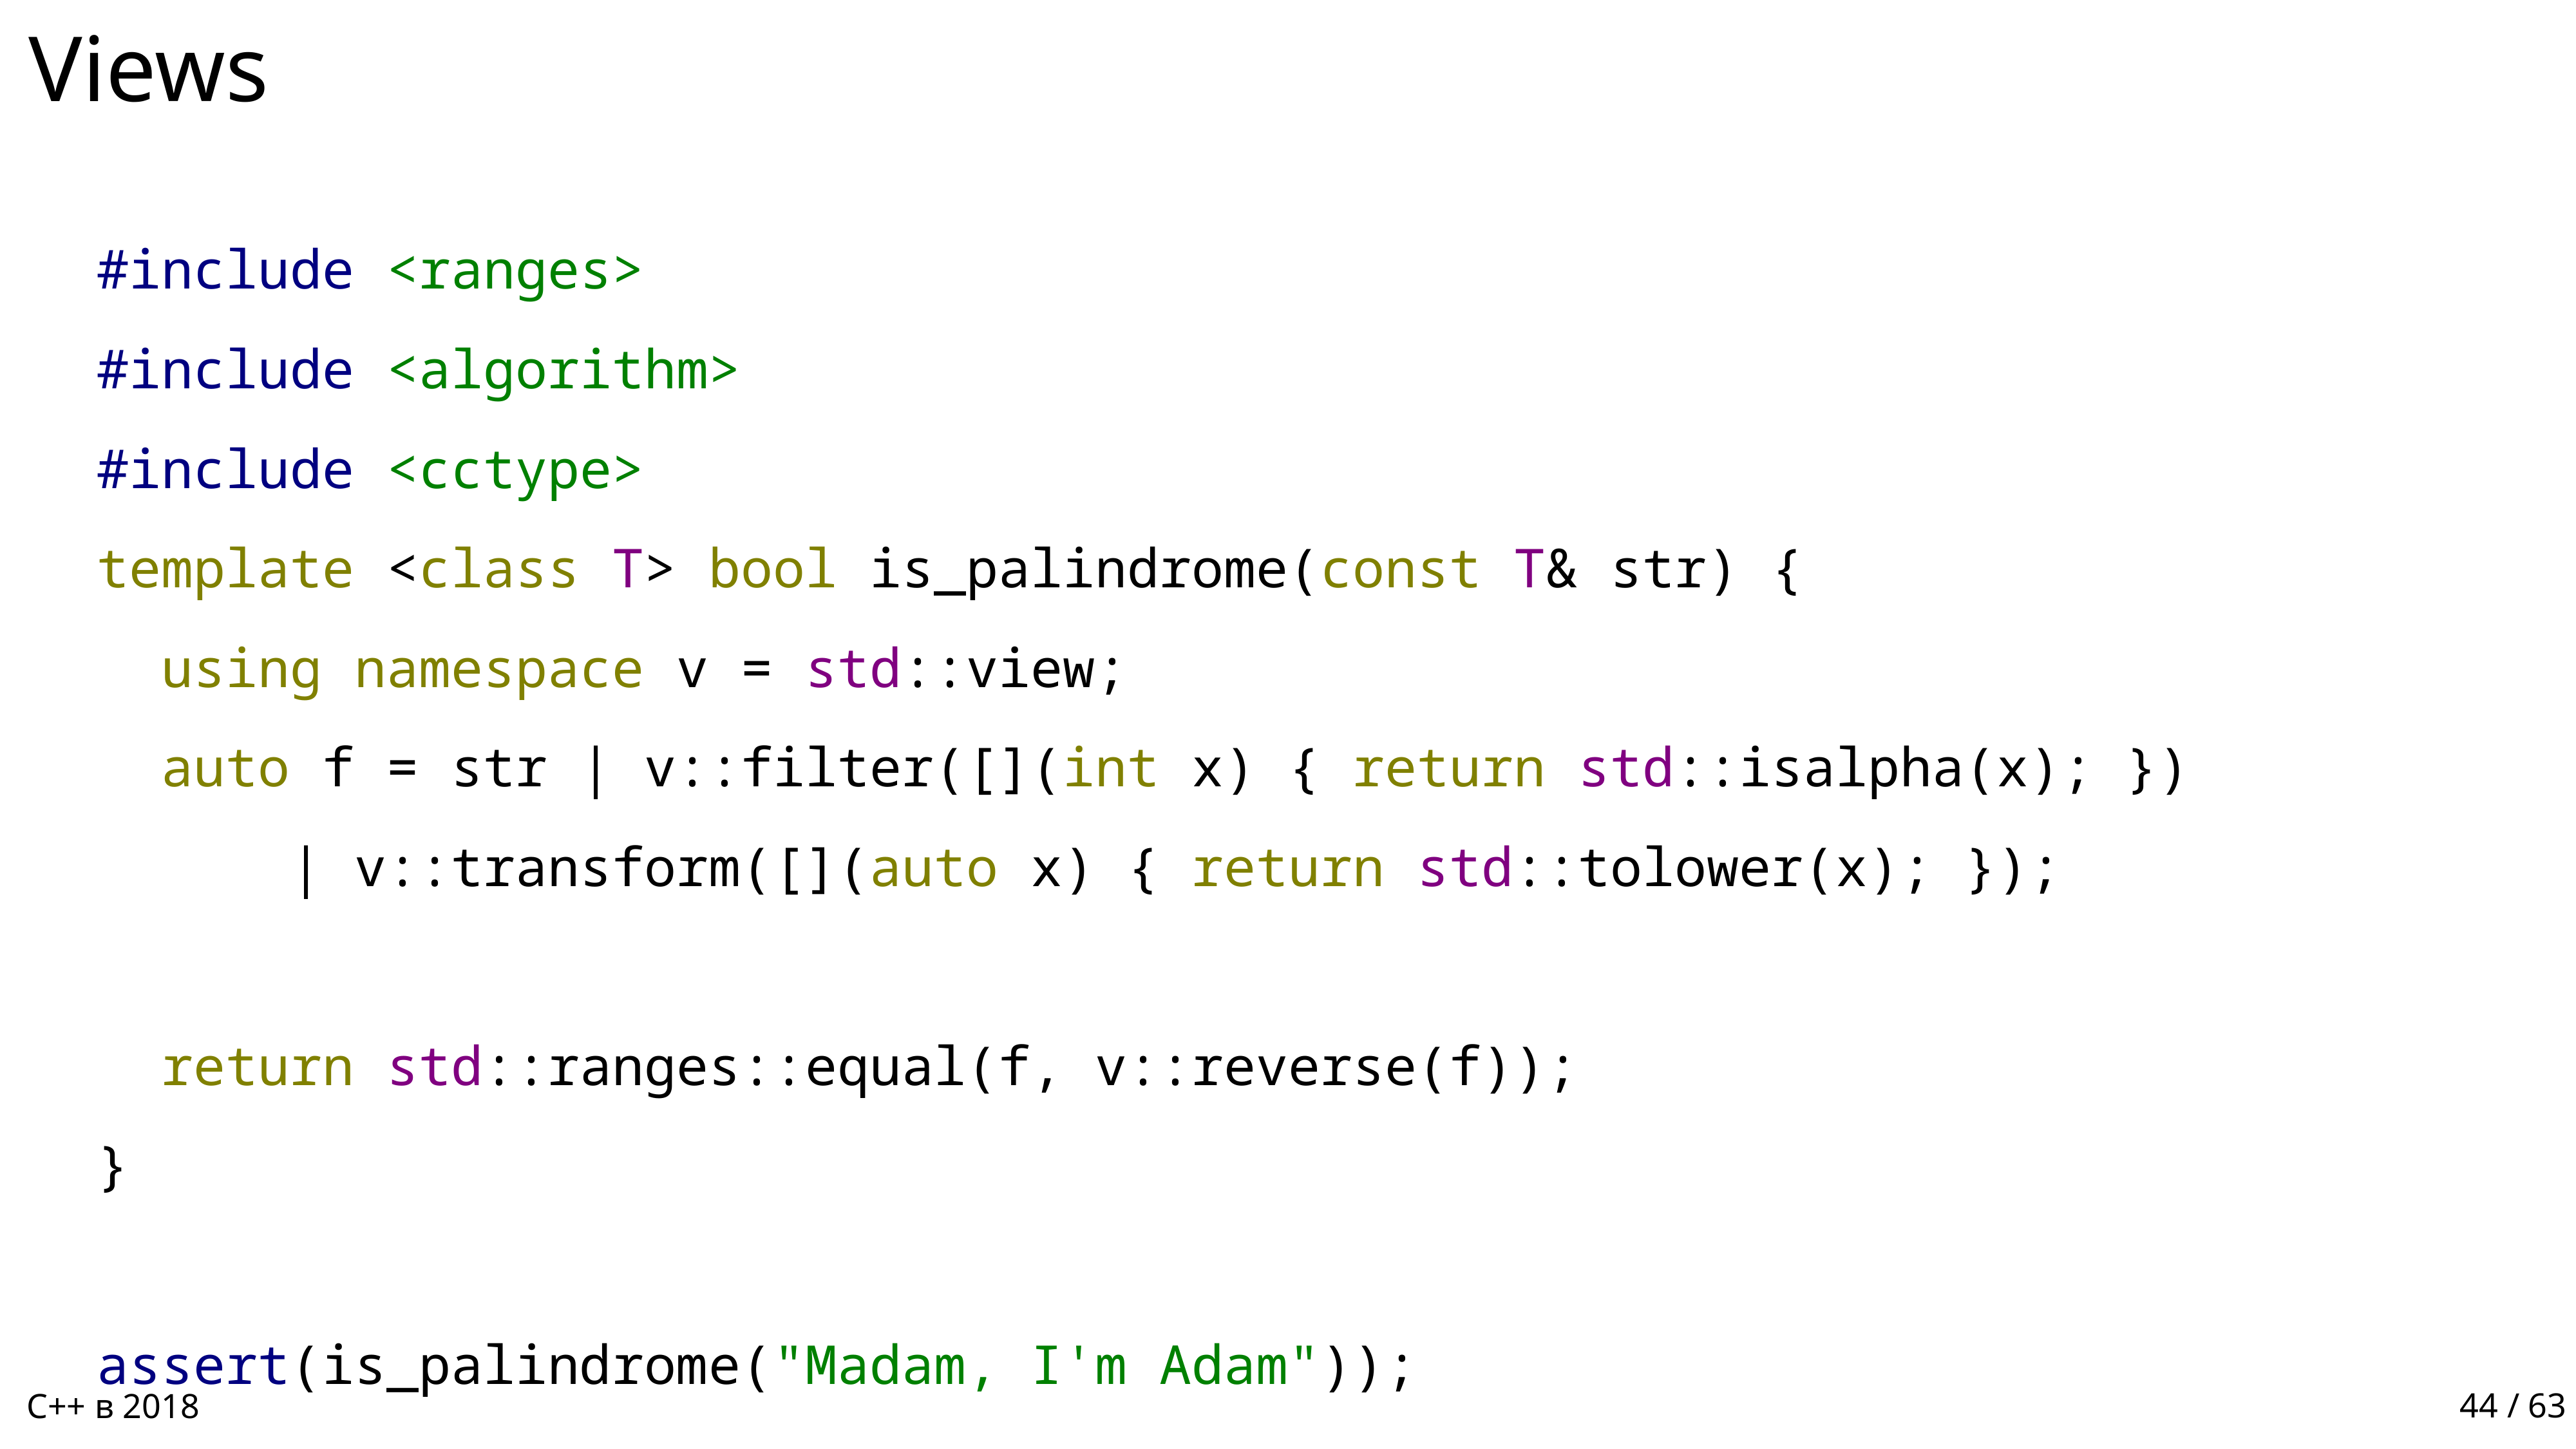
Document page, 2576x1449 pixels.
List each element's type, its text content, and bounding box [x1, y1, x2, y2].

list C++ в 2018 [17, 1376, 1114, 1431]
list #include <ranges> #include <algorithm> #include <cctype> template <class T> bool is_palindrome(const T& str) { using namespace v = std::view; auto f = str | v::filter([](int x) { return std::isalpha(x); }) | v::transform([](auto x) { return std::tolower(x); }); return std::ranges::equal(f, v::reverse(f)); } assert(is_palindrome("Madam, I'm Adam")); [87, 214, 2551, 1382]
list <number> / 63 [1479, 1376, 2576, 1431]
title Views [19, 19, 2551, 155]
